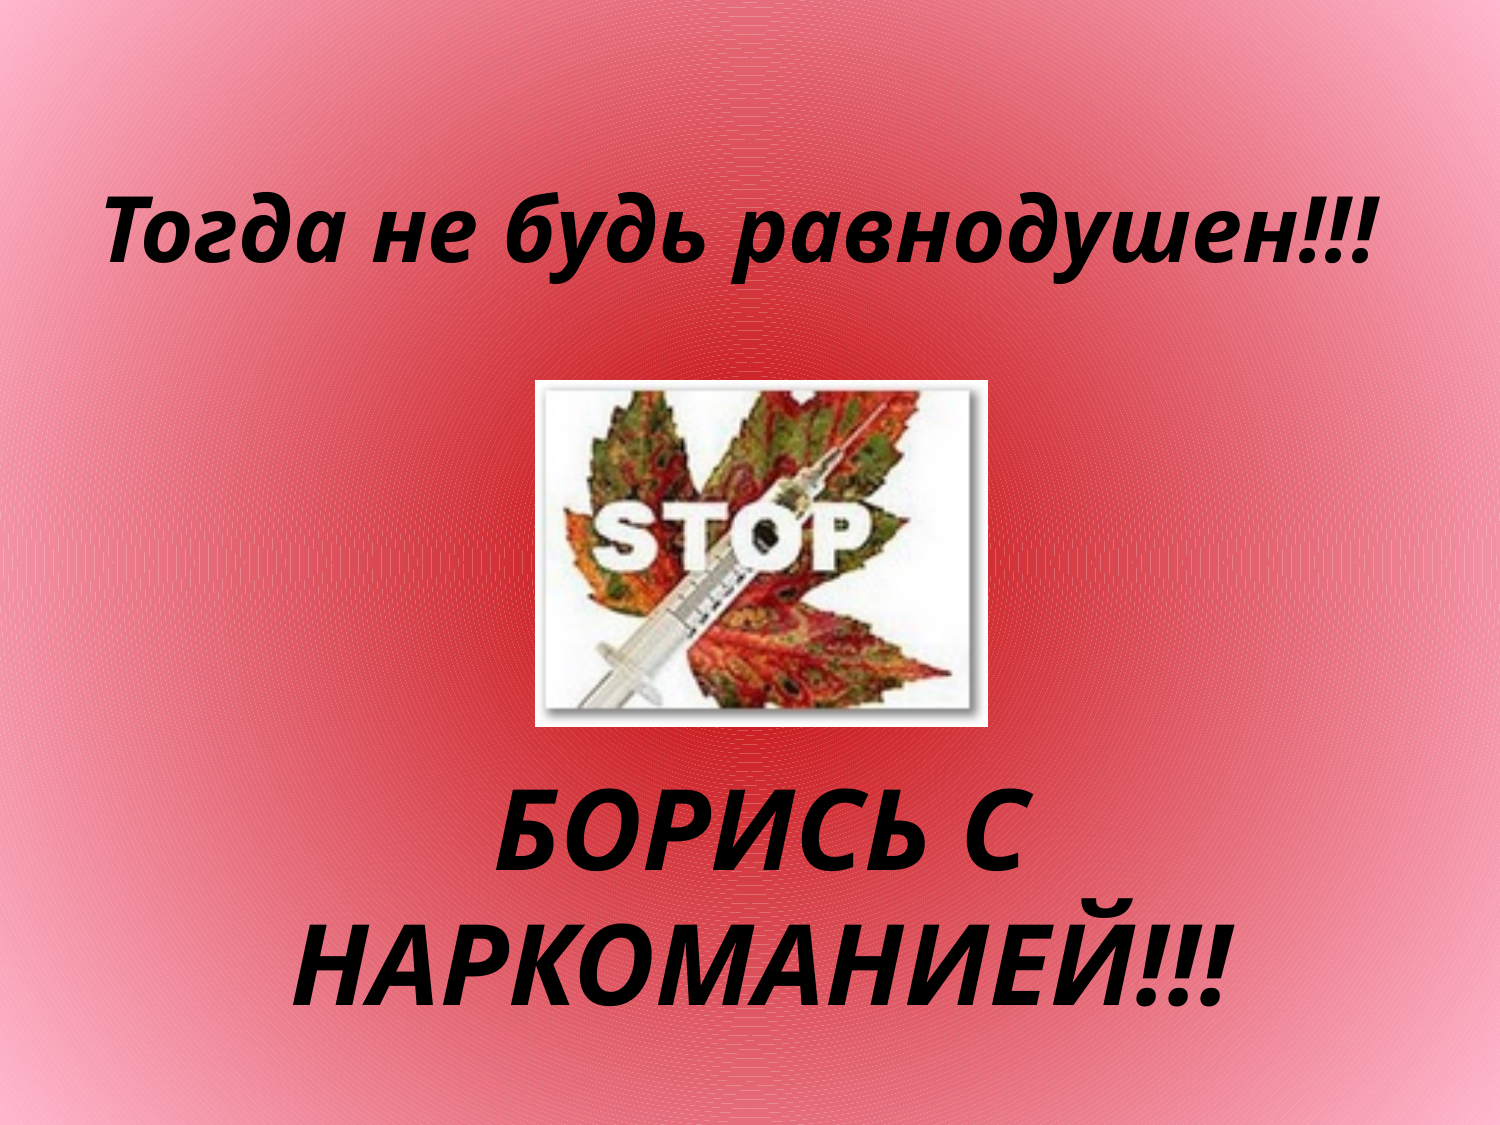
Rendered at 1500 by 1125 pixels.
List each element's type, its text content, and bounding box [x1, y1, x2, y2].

picture [535, 380, 988, 727]
subtitle БОРИСЬ С НАРКОМАНИЕЙ!!! [140, 750, 1383, 1026]
title Тогда не будь равнодушен!!! [58, 105, 1418, 347]
